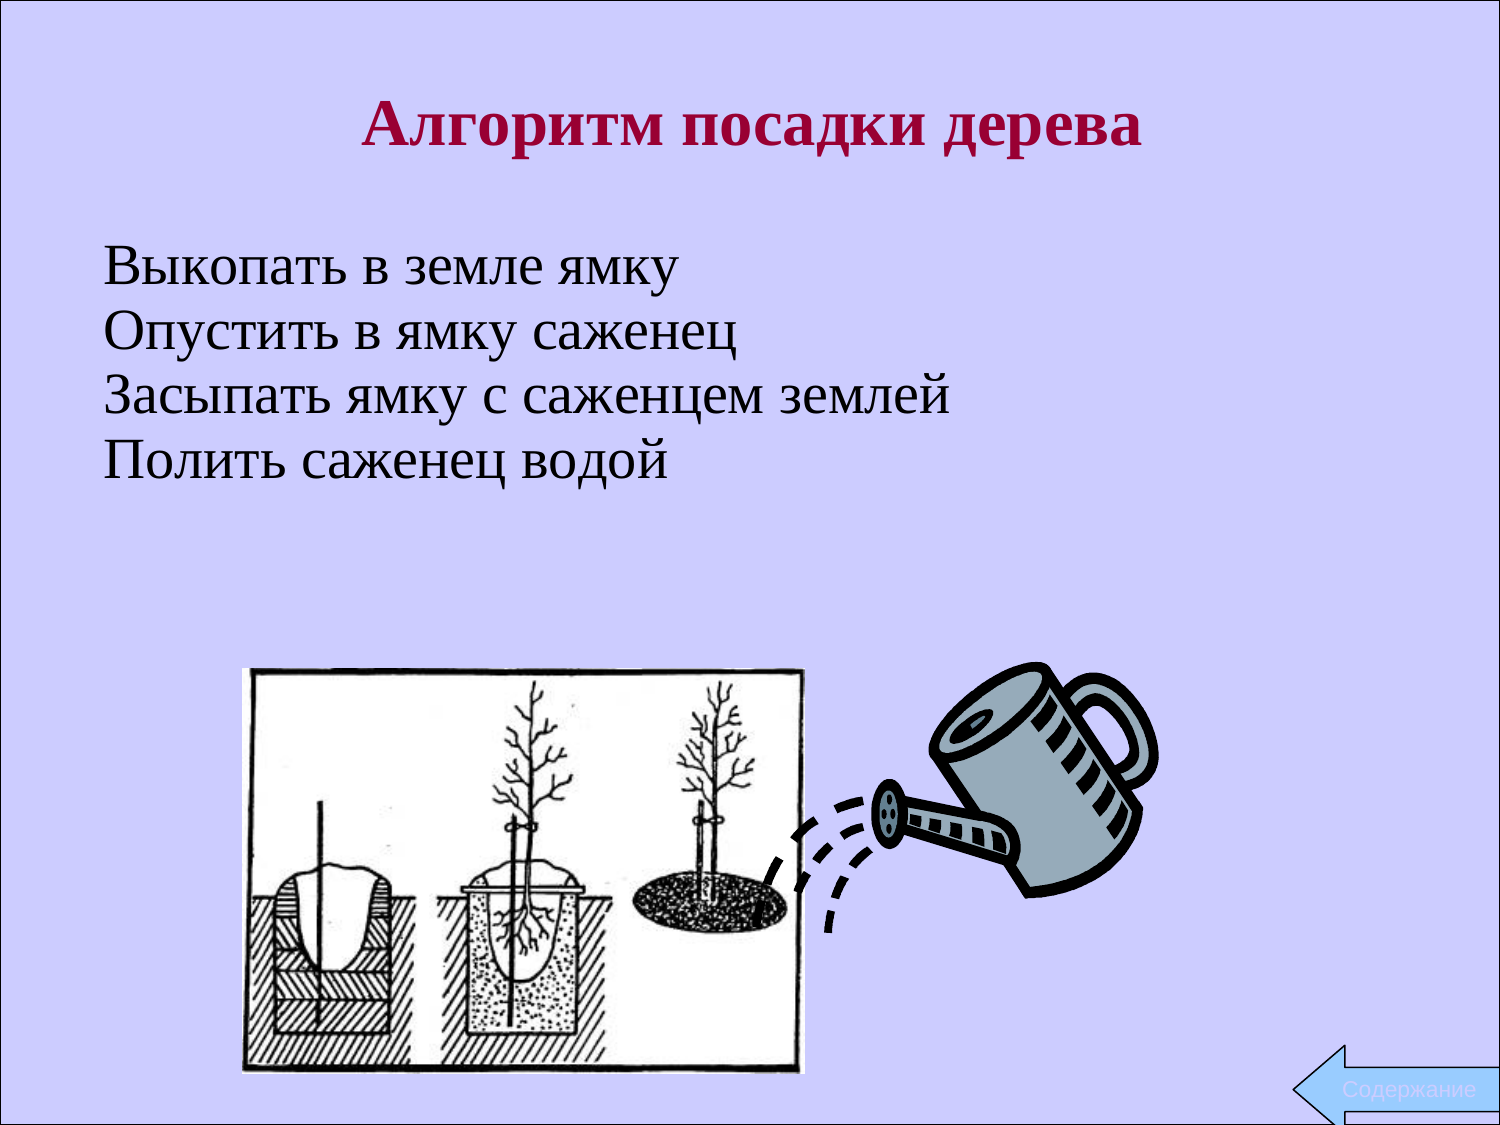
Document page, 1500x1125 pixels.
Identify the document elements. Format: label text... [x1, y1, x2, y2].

text_box [1345, 1112, 1500, 1125]
text_box Содержание [1293, 1045, 1500, 1125]
picture [242, 668, 805, 1074]
text_box Выкопать в земле ямку Опустить в ямку саженец Засыпать ямку с саженцем землей Полить саженец водой [88, 225, 1093, 499]
text_box Алгоритм посадки дерева [147, 78, 1359, 168]
text_box [0, 0, 1500, 1125]
